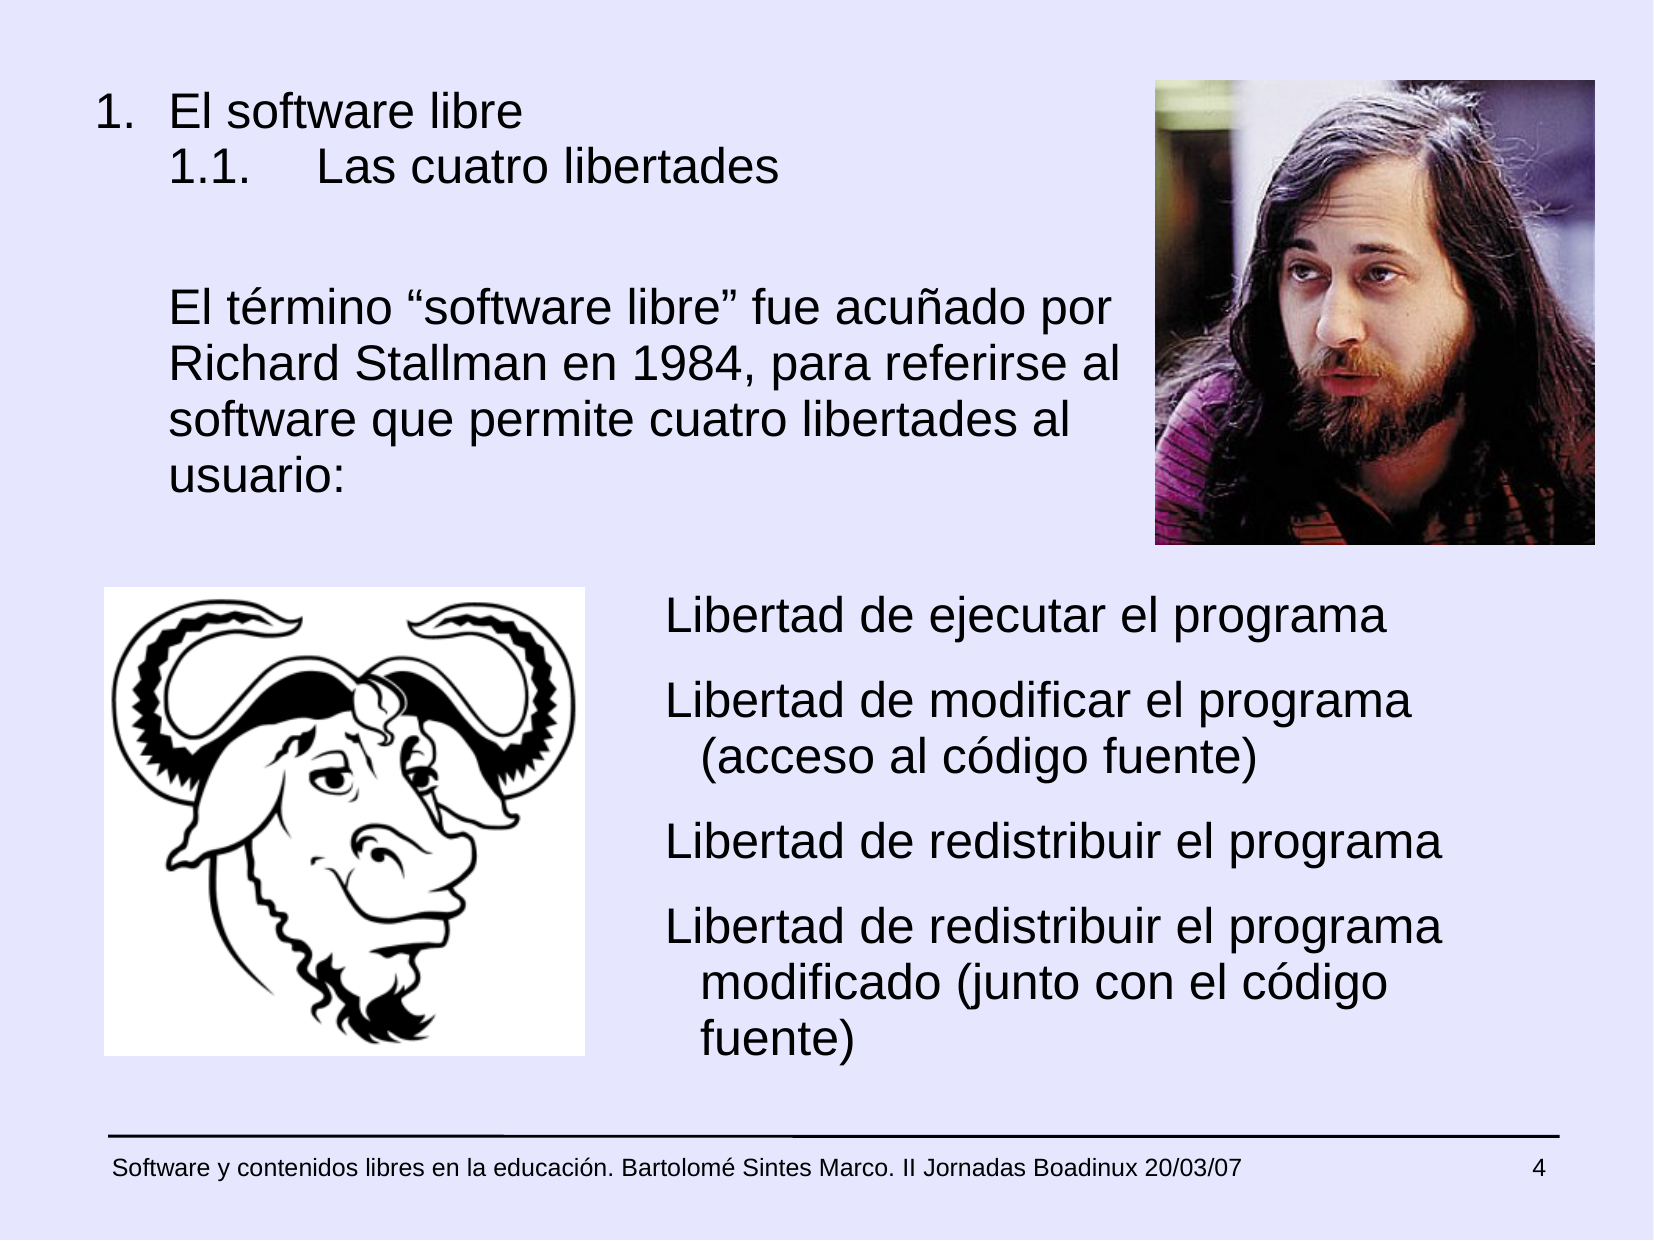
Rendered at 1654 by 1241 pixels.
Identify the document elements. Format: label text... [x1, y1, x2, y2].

picture [104, 587, 585, 1056]
picture [1155, 80, 1595, 545]
text_box 1. El software libre 1.1. Las cuatro libertades El término “software libre” fue acuñado por Richard Stallman en 1984, para referirse al software que permite cuatro libertades al usuario: [94, 82, 1123, 503]
text_box Libertad de ejecutar el programa Libertad de modificar el programa (acceso al código fuente) Libertad de redistribuir el programa Libertad de redistribuir el programa modificado (junto con el código fuente) [611, 501, 1513, 1122]
